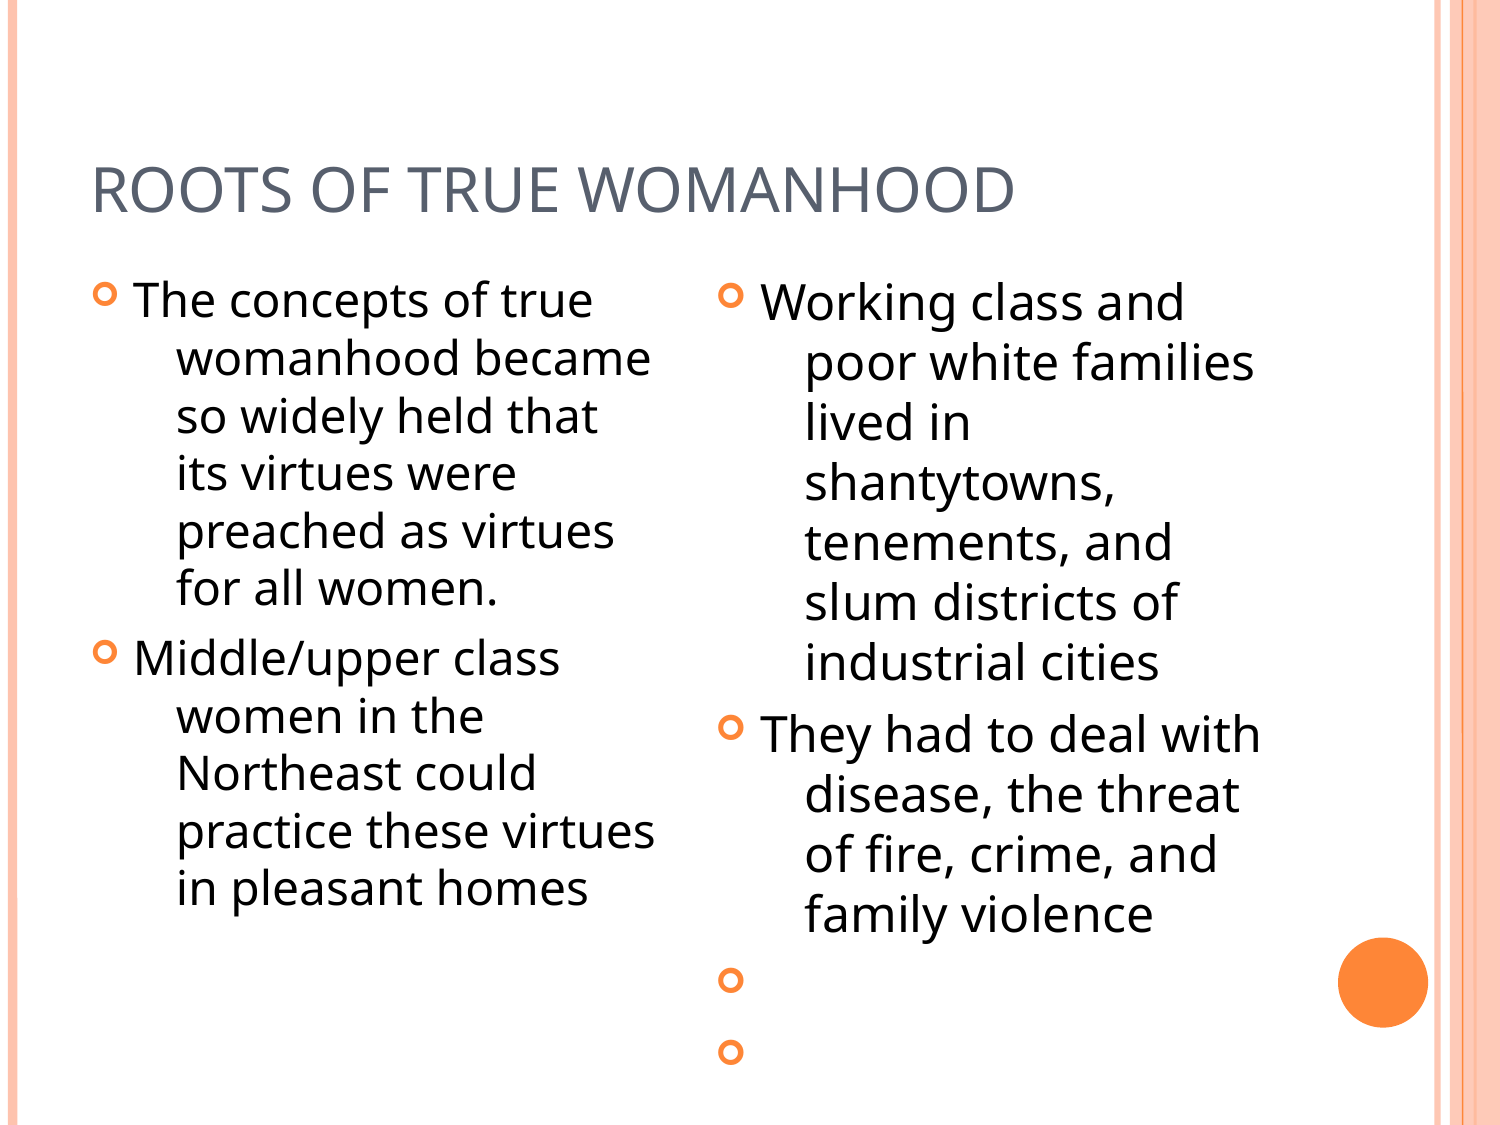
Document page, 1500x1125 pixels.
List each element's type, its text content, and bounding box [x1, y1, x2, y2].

list The concepts of true womanhood became so widely held that its virtues were preached as virtues for all women. Middle/upper class women in the Northeast could practice these virtues in pleasant homes [75, 262, 676, 1013]
list Working class and poor white families lived in shantytowns, tenements, and slum districts of industrial cities They had to deal with disease, the threat of fire, crime, and family violence [700, 262, 1301, 1013]
title Roots of True Womanhood [75, 45, 1300, 233]
